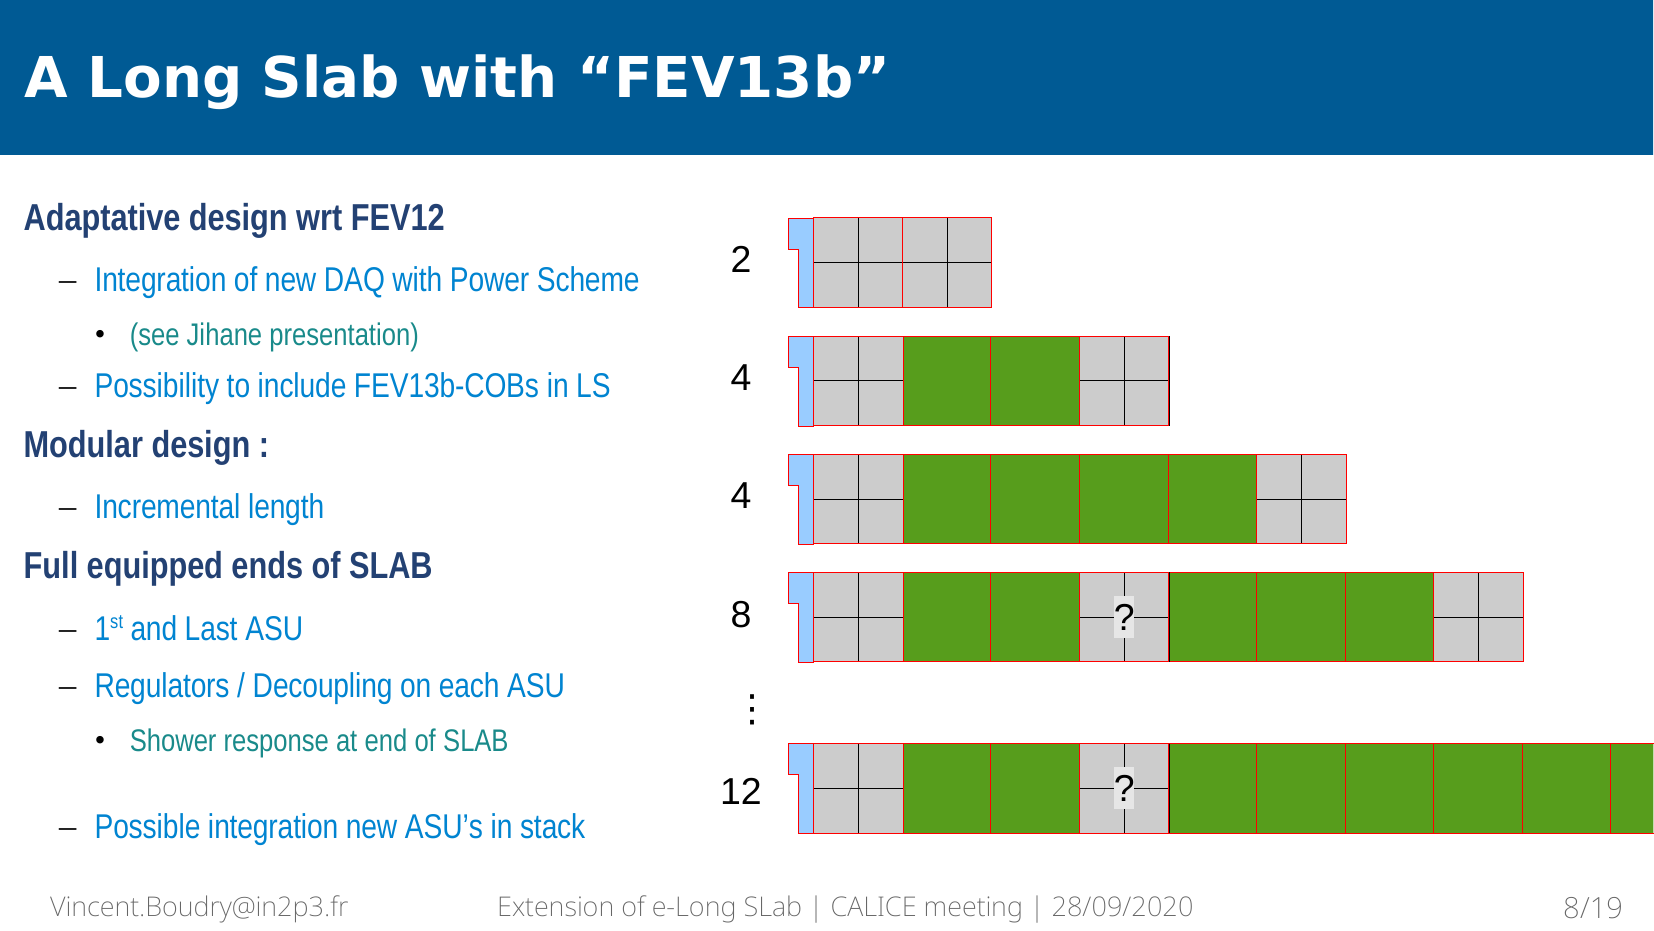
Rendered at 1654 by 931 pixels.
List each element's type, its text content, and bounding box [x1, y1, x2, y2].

text_box 12 [705, 762, 777, 820]
title A Long Slab with “FEV13b” [24, 12, 1635, 143]
text_box [788, 217, 992, 308]
text_box ? [1079, 572, 1169, 662]
text_box 4 [715, 349, 767, 407]
text_box [788, 743, 1079, 834]
text_box [1169, 572, 1524, 662]
text_box [788, 336, 1169, 427]
list Adaptative design wrt FEV12 Integration of new DAQ with Power Scheme (see Jihane presentation) Possibility to include FEV13b-COBs in LS Modular design : Incremental length Full equipped ends of SLAB 1st and Last ASU Regulators / Decoupling on each ASU Shower response at end of SLAB Possible integration new ASU’s in stack [23, 195, 808, 867]
text_box 4 [715, 467, 767, 525]
text_box [788, 454, 1347, 545]
text_box ? [1079, 743, 1169, 834]
text_box [788, 572, 1079, 663]
text_box 8 [715, 585, 767, 643]
text_box 2 [715, 231, 767, 289]
text_box ⋮ [718, 680, 764, 737]
text_box [1169, 743, 1654, 834]
